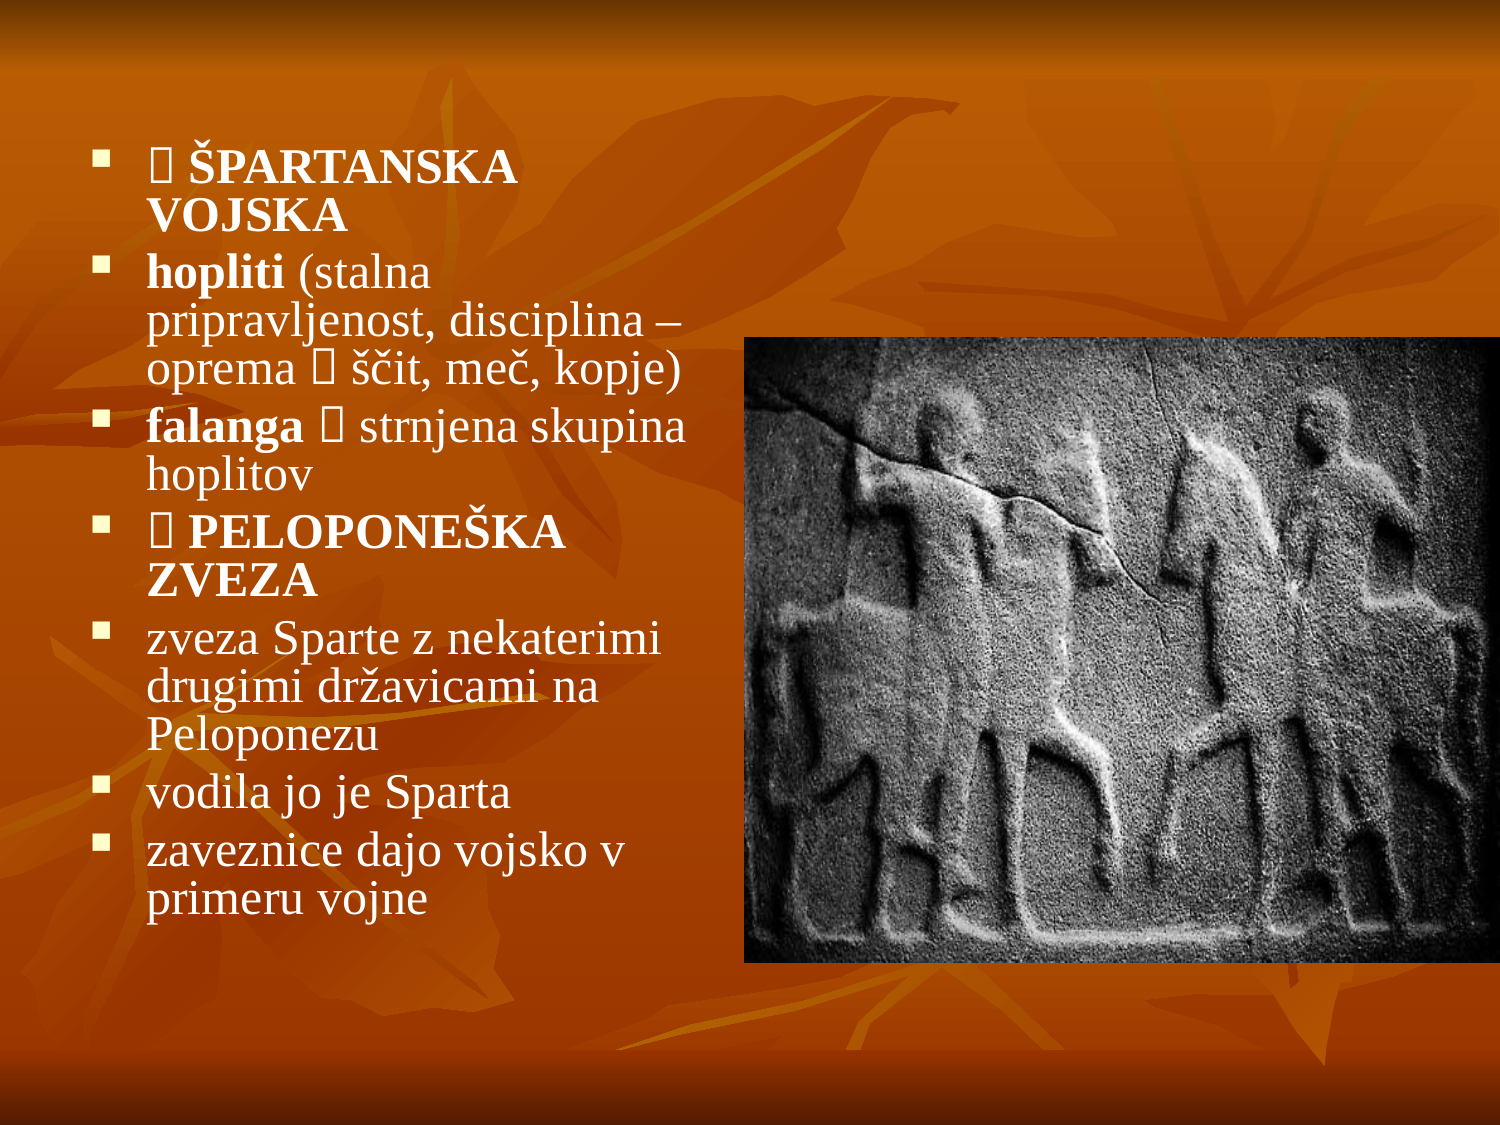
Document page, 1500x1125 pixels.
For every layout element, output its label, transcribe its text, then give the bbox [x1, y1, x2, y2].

list  ŠPARTANSKA VOJSKA hopliti (stalna pripravljenost, disciplina – oprema  ščit, meč, kopje) falanga  strnjena skupina hoplitov  PELOPONEŠKA ZVEZA zveza Sparte z nekaterimi drugimi državicami na Peloponezu vodila jo je Sparta zaveznice dajo vojsko v primeru vojne [75, 137, 738, 1005]
picture [744, 337, 1500, 963]
